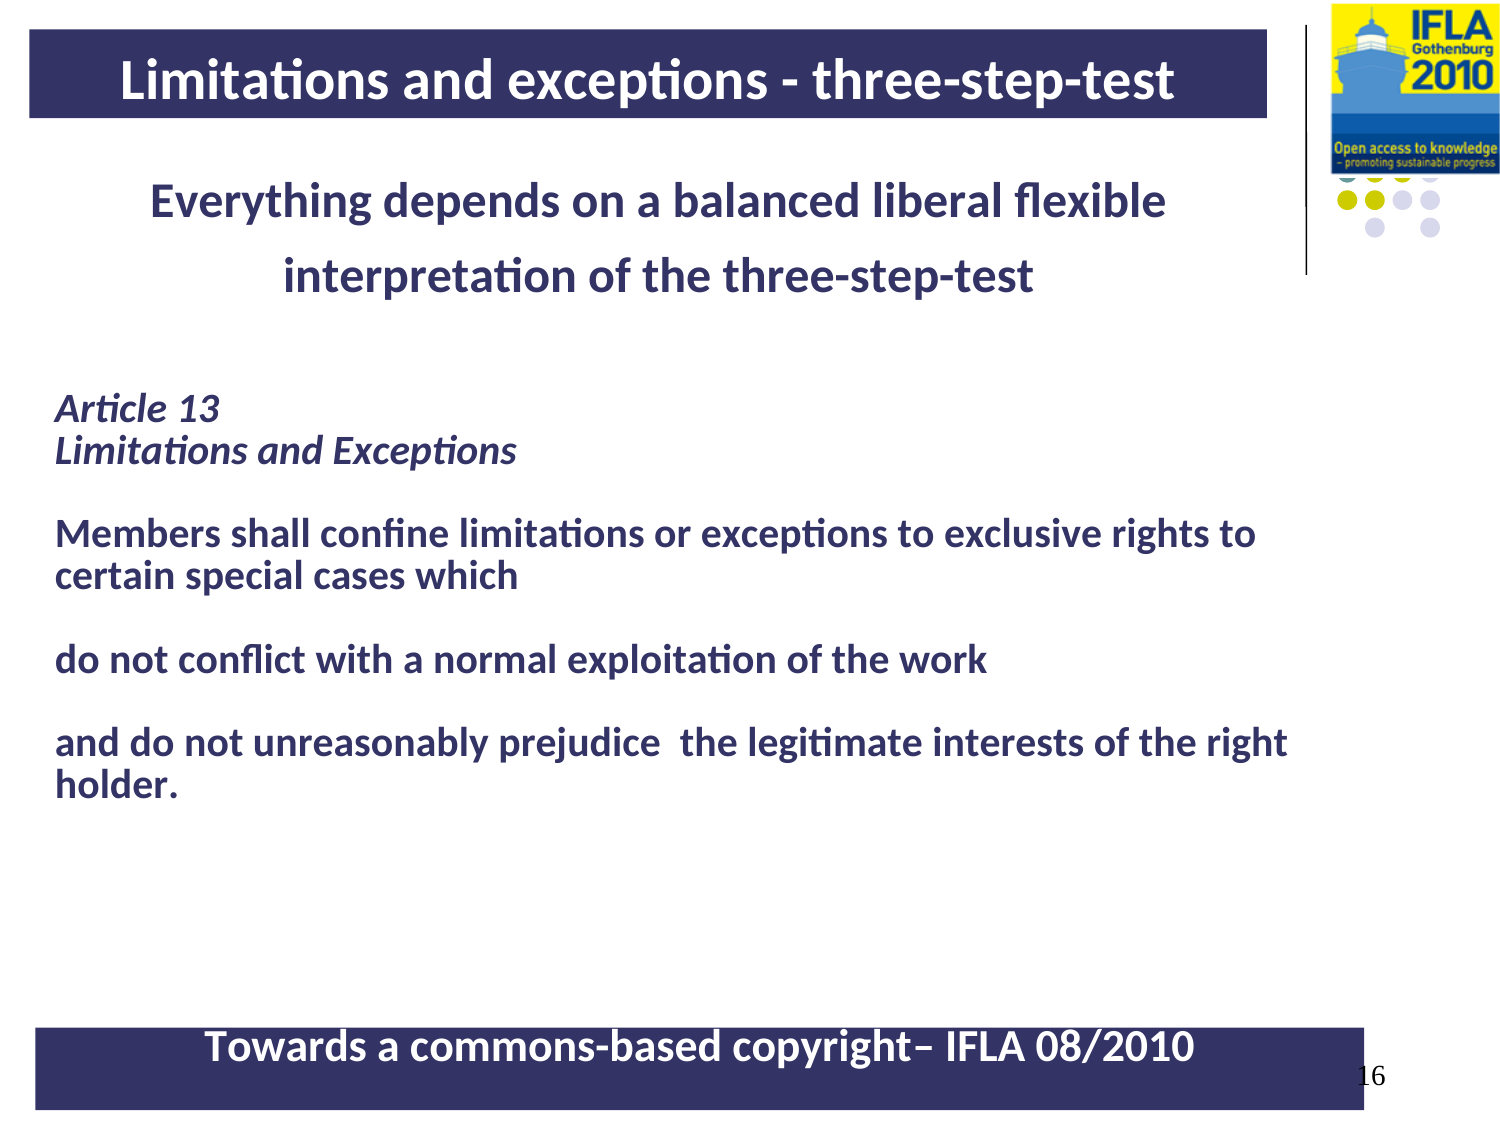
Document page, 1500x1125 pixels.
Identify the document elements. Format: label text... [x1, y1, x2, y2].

title Limitations and exceptions - three-step-test [29, 29, 1267, 119]
text_box [1356, 1026, 1459, 1105]
text_box Article 13 Limitations and Exceptions Members shall confine limitations or exceptions to exclusive rights to certain special cases which do not conflict with a normal exploitation of the work and do not unreasonably prejudice the legitimate interests of the right holder. [40, 383, 1388, 817]
text_box Everything depends on a balanced liberal flexible interpretation of the three-step-test [59, 147, 1259, 316]
